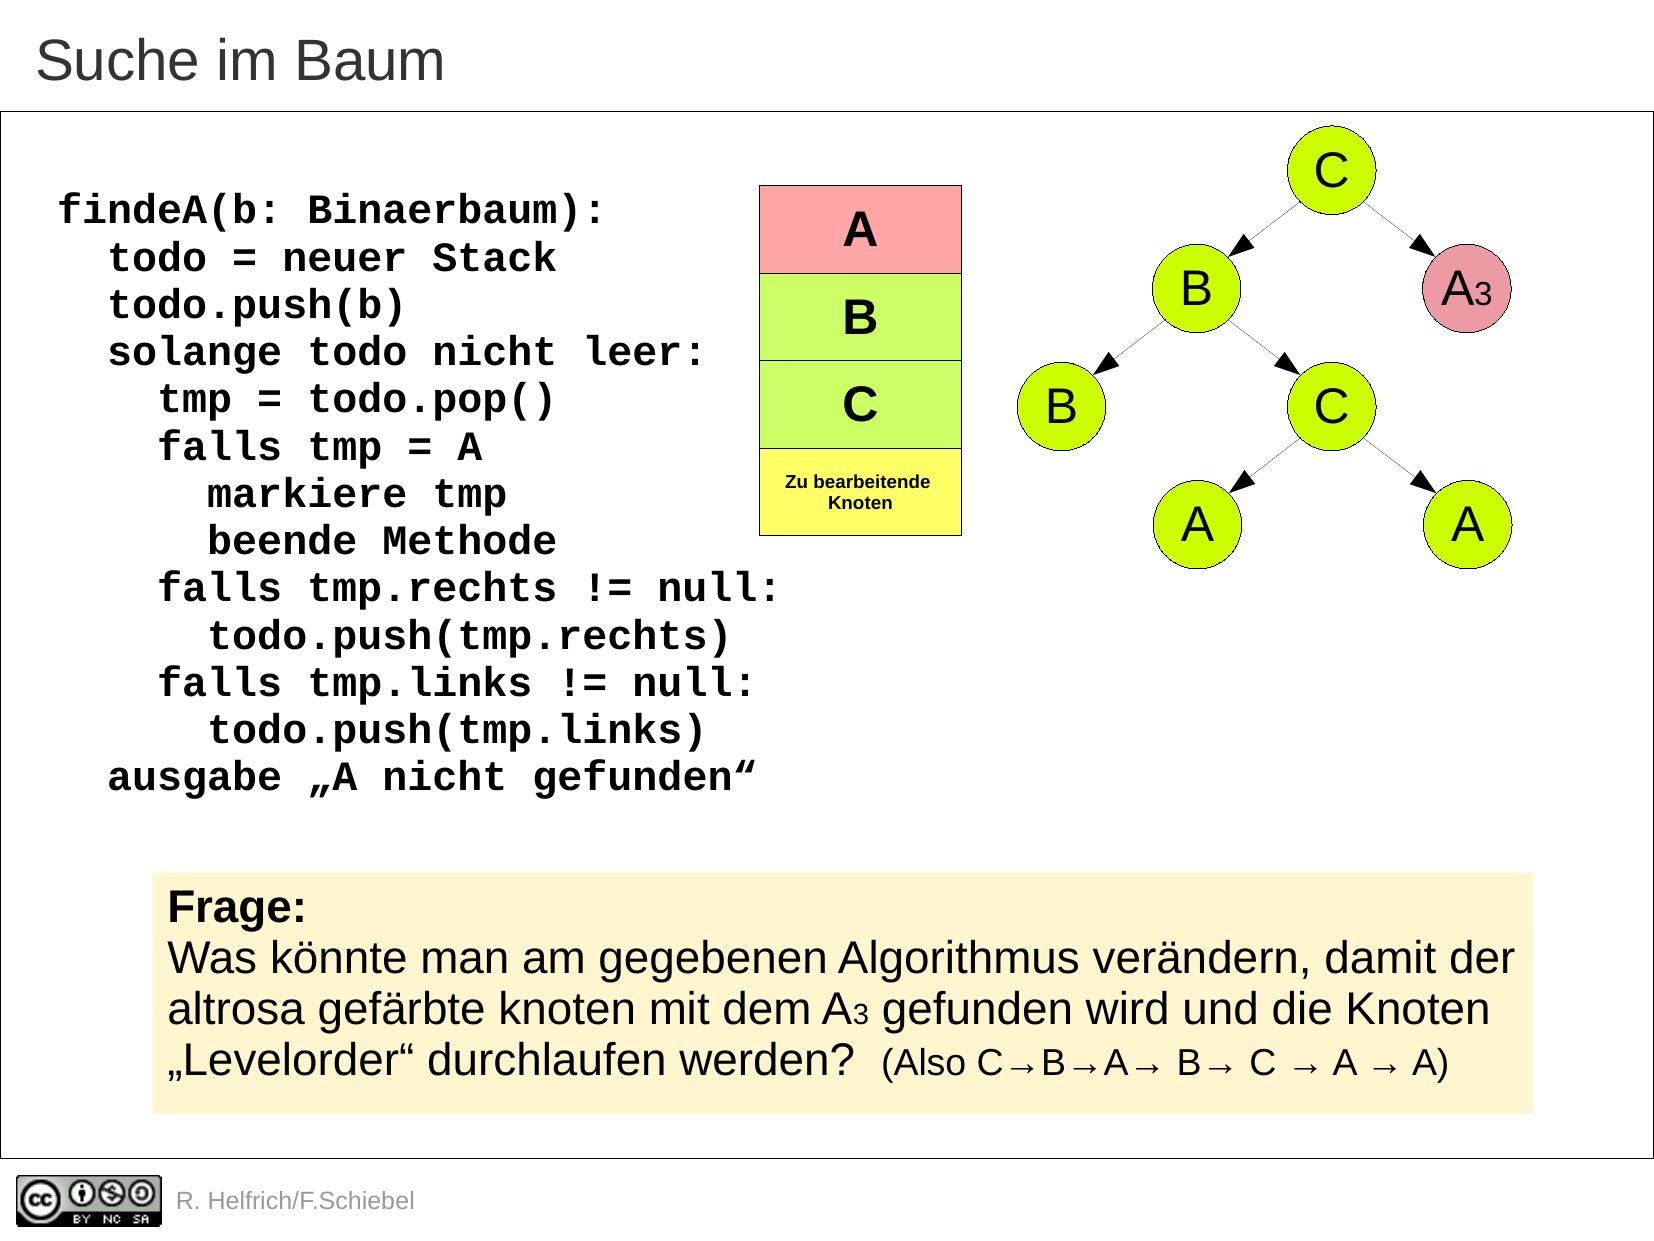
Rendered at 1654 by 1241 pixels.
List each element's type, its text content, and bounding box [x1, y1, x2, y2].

text_box A3 [1422, 244, 1512, 333]
text_box C [759, 361, 962, 449]
text_box Frage: Was könnte man am gegebenen Algorithmus verändern, damit der altrosa gefärbte knoten mit dem A3 gefunden wird und die Knoten „Levelorder“ durchlaufen werden? (Also C→B→A→ B→ C → A → A) [152, 873, 1533, 1114]
text_box A [1153, 480, 1242, 569]
text_box B [1017, 362, 1106, 451]
text_box B [1152, 244, 1241, 333]
list findeA(b: Binaerbaum): todo = neuer Stack todo.push(b) solange todo nicht leer: tmp = todo.pop() falls tmp = A markiere tmp beende Methode falls tmp.rechts != null: todo.push(tmp.rechts) falls tmp.links != null: todo.push(tmp.links) ausgabe „A nicht gefunden“ [57, 189, 813, 909]
text_box C [1287, 362, 1377, 451]
text_box A [759, 185, 962, 273]
picture [16, 1175, 162, 1227]
text_box B [759, 273, 962, 361]
text_box Zu bearbeitende Knoten [759, 449, 962, 536]
text_box C [1287, 125, 1377, 215]
title Suche im Baum [35, 22, 1636, 100]
text_box A [1423, 480, 1513, 569]
